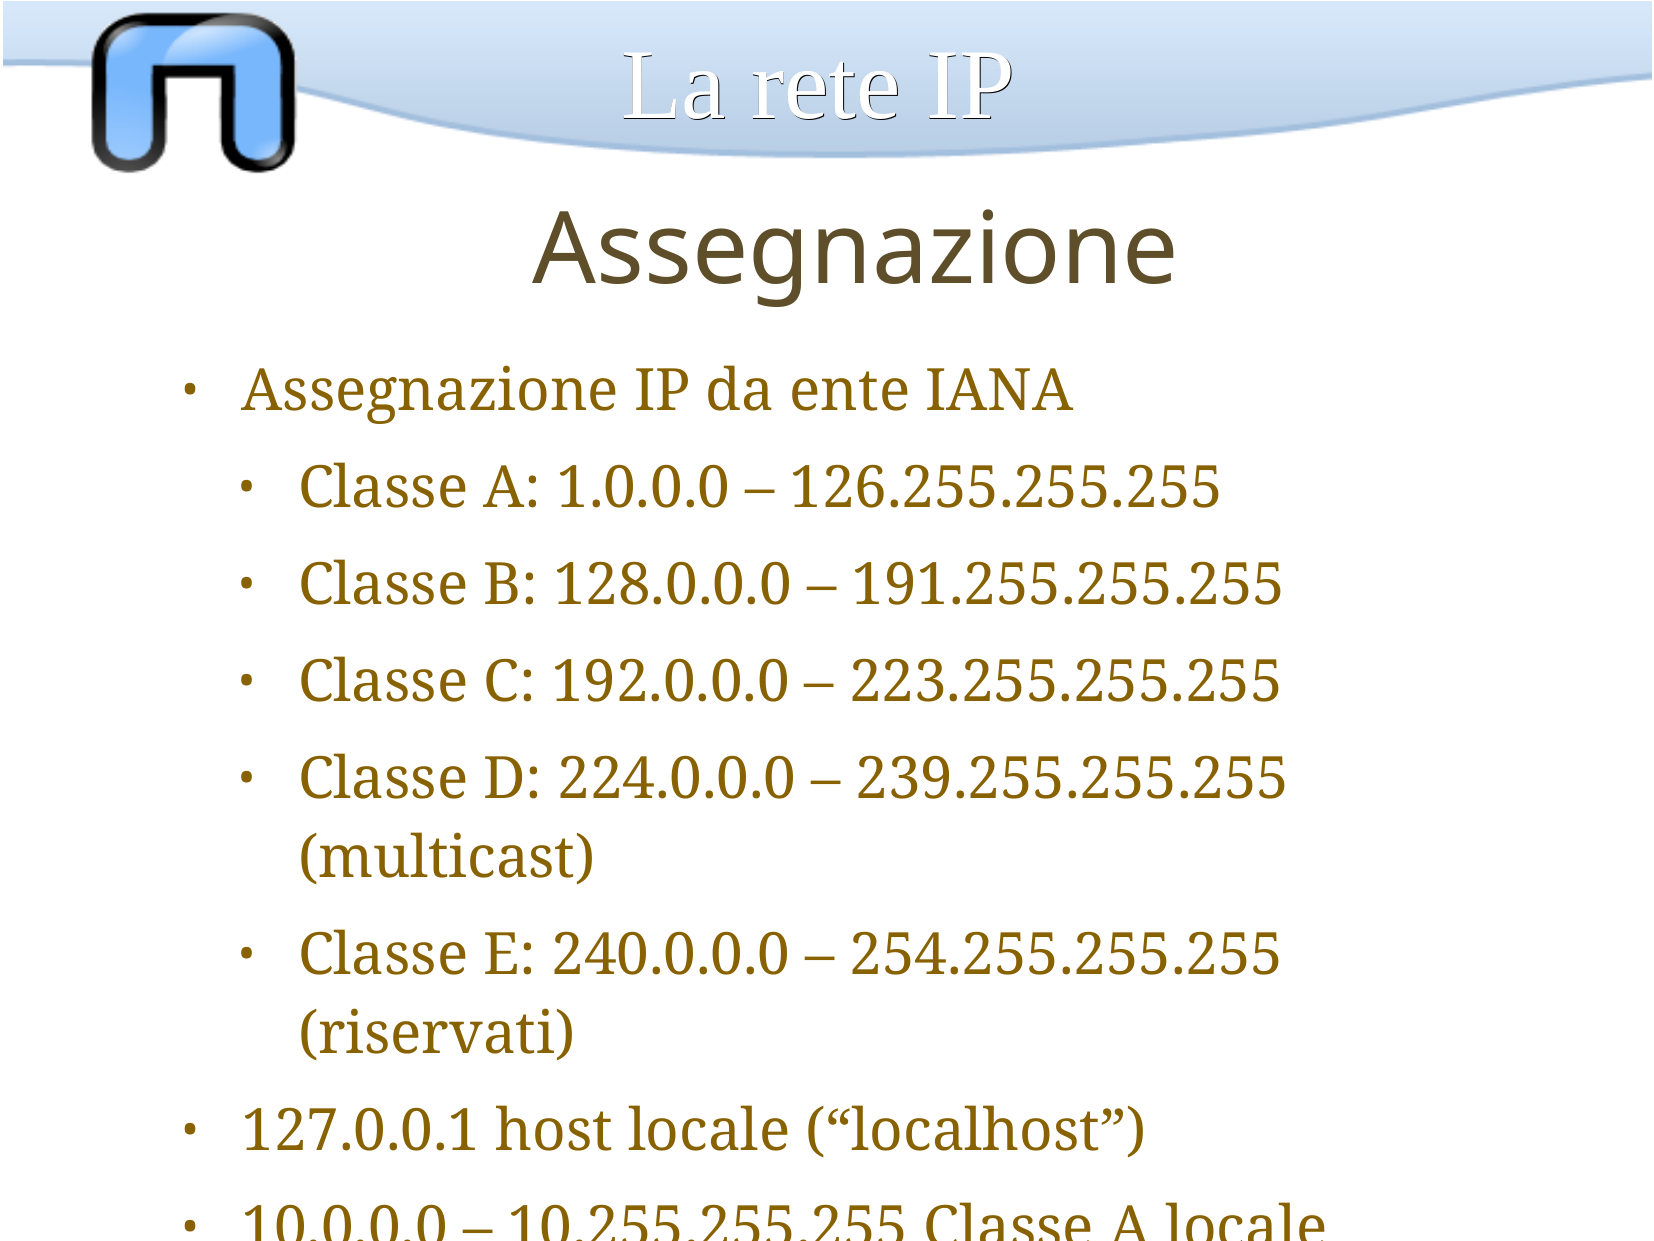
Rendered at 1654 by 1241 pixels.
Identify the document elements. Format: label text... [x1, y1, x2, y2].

picture [0, 0, 1654, 1241]
text_box La rete IP [573, 29, 1063, 82]
title Assegnazione [147, 82, 1565, 408]
list Assegnazione IP da ente IANA Classe A: 1.0.0.0 – 126.255.255.255 Classe B: 128.0.0.0 – 191.255.255.255 Classe C: 192.0.0.0 – 223.255.255.255 Classe D: 224.0.0.0 – 239.255.255.255 (multicast) Classe E: 240.0.0.0 – 254.255.255.255 (riservati) 127.0.0.1 host locale (“localhost”) 10.0.0.0 – 10.255.255.255 Classe A locale 172.16.0.0 – 172.31.255.255 Classe B locale 192.168.0.0 – 192.168.255.255 Classe C locale [147, 408, 1565, 1241]
